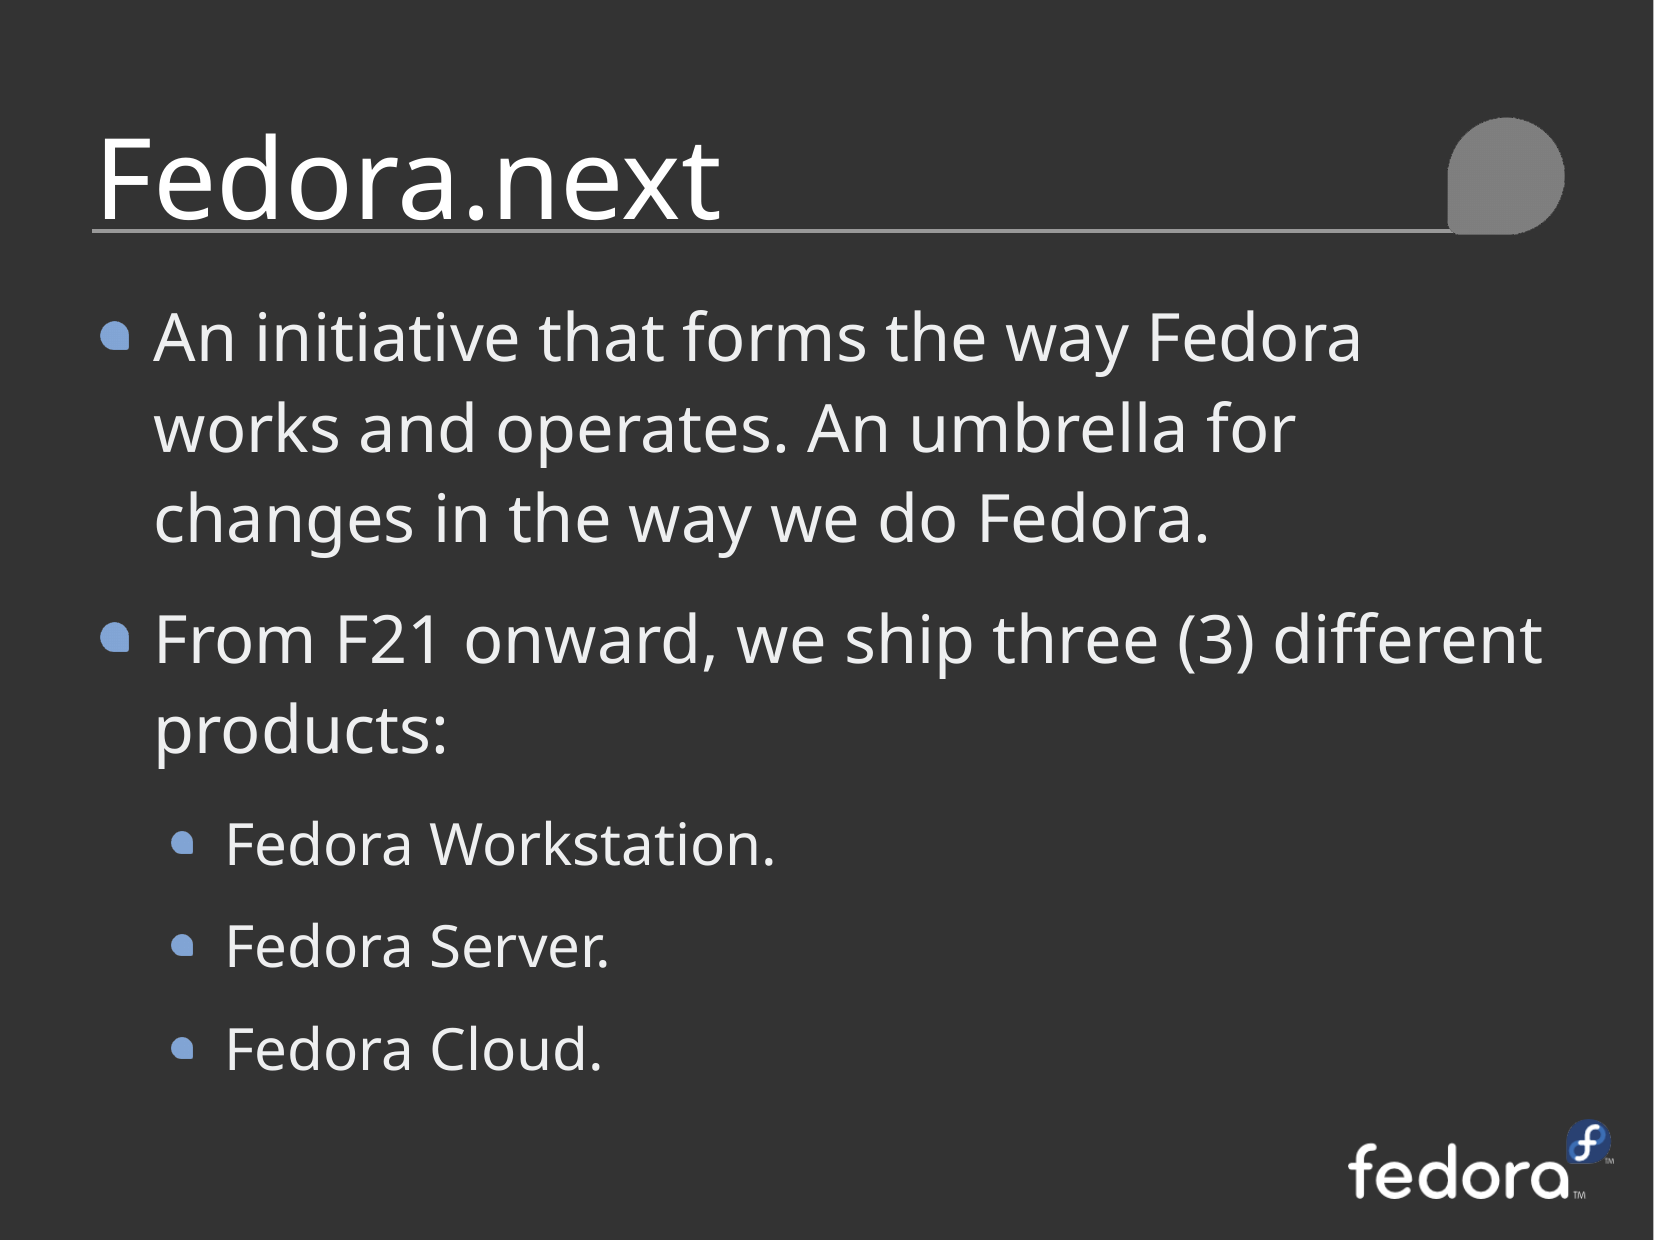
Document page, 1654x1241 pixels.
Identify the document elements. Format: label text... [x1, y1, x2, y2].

picture [1348, 1119, 1614, 1199]
picture [1447, 117, 1565, 235]
list An initiative that forms the way Fedora works and operates. An umbrella for changes in the way we do Fedora. From F21 onward, we ship three (3) different products: Fedora Workstation. Fedora Server. Fedora Cloud. [82, 290, 1571, 1094]
title Fedora.next [94, 100, 1426, 251]
